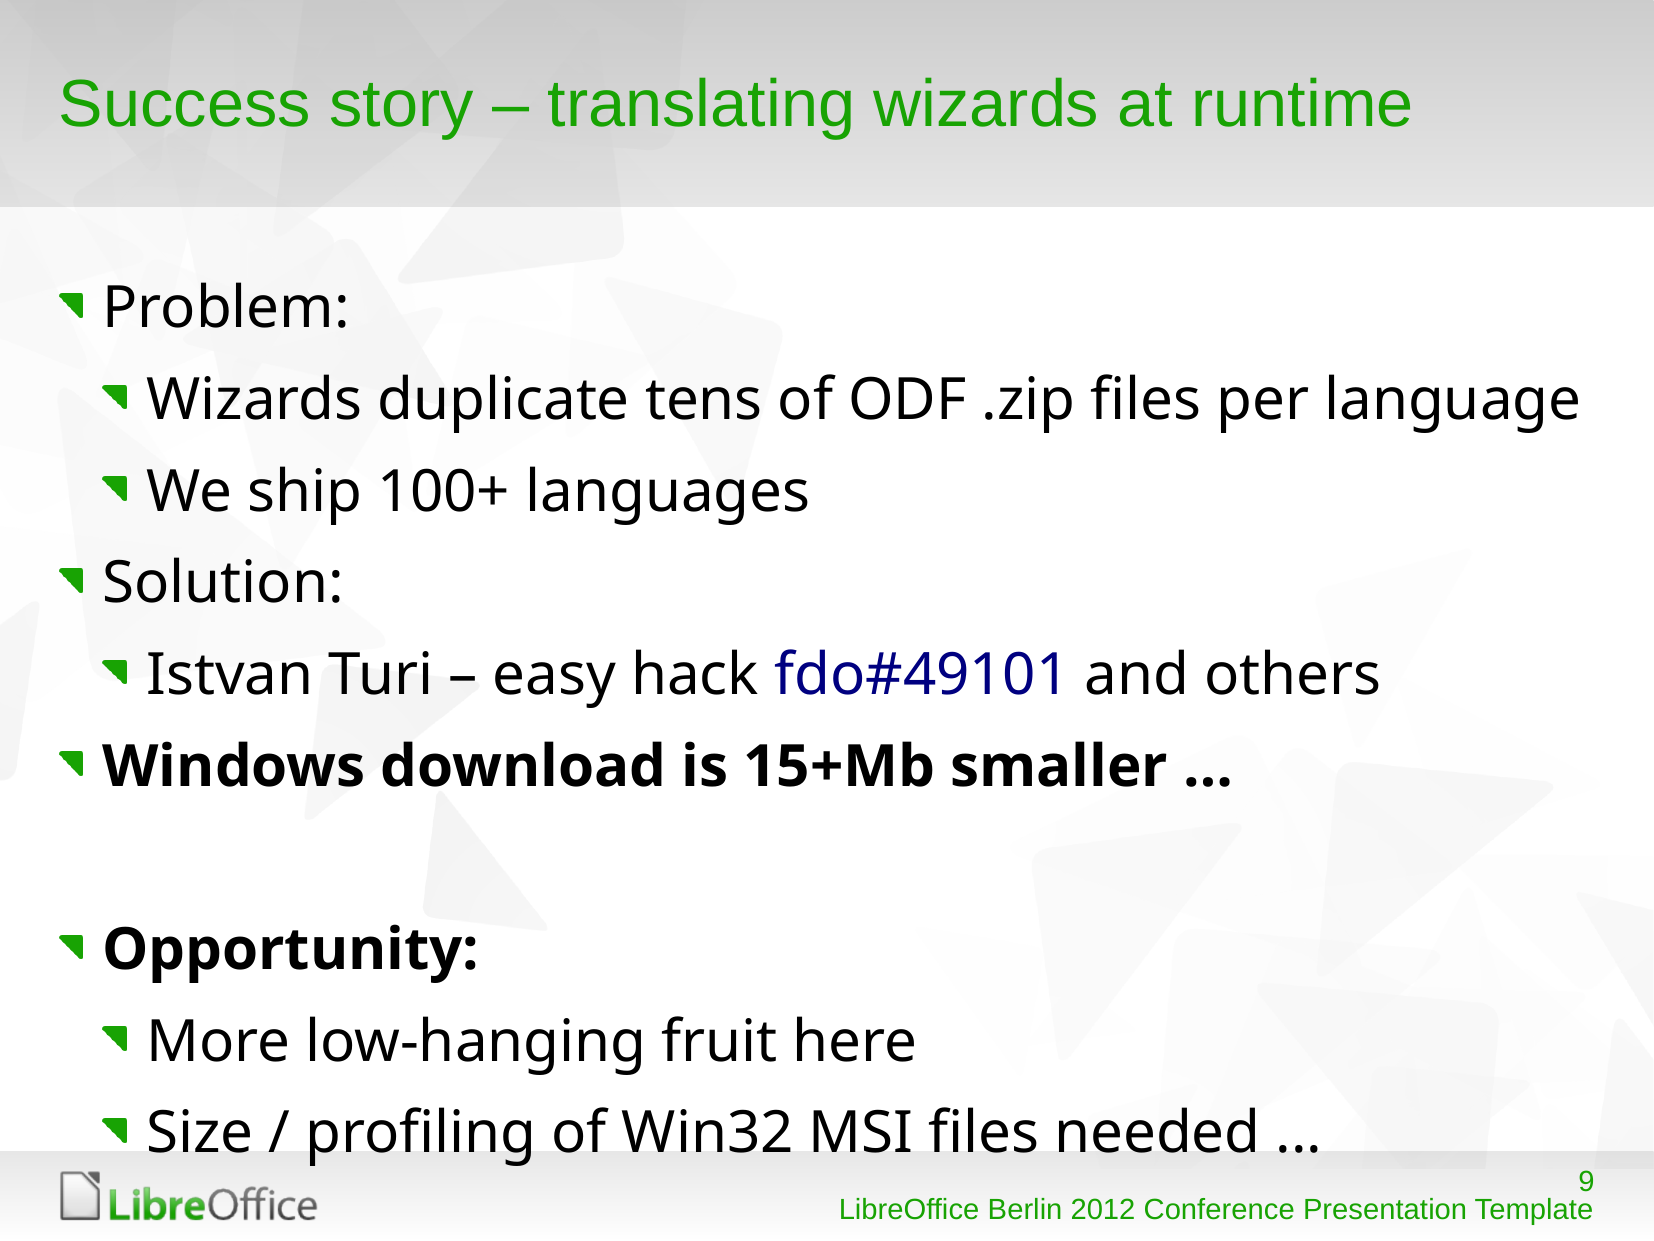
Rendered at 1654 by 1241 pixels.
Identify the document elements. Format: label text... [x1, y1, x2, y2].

picture [41, 1152, 337, 1240]
picture [0, 0, 783, 931]
list Problem: Wizards duplicate tens of ODF .zip files per language We ship 100+ languages Solution: Istvan Turi – easy hack fdo#49101 and others Windows download is 15+Mb smaller … Opportunity: More low-hanging fruit here Size / profiling of Win32 MSI files needed ... [59, 265, 1595, 1152]
picture [915, 548, 1654, 1169]
title Success story – translating wizards at runtime [59, 29, 1595, 178]
